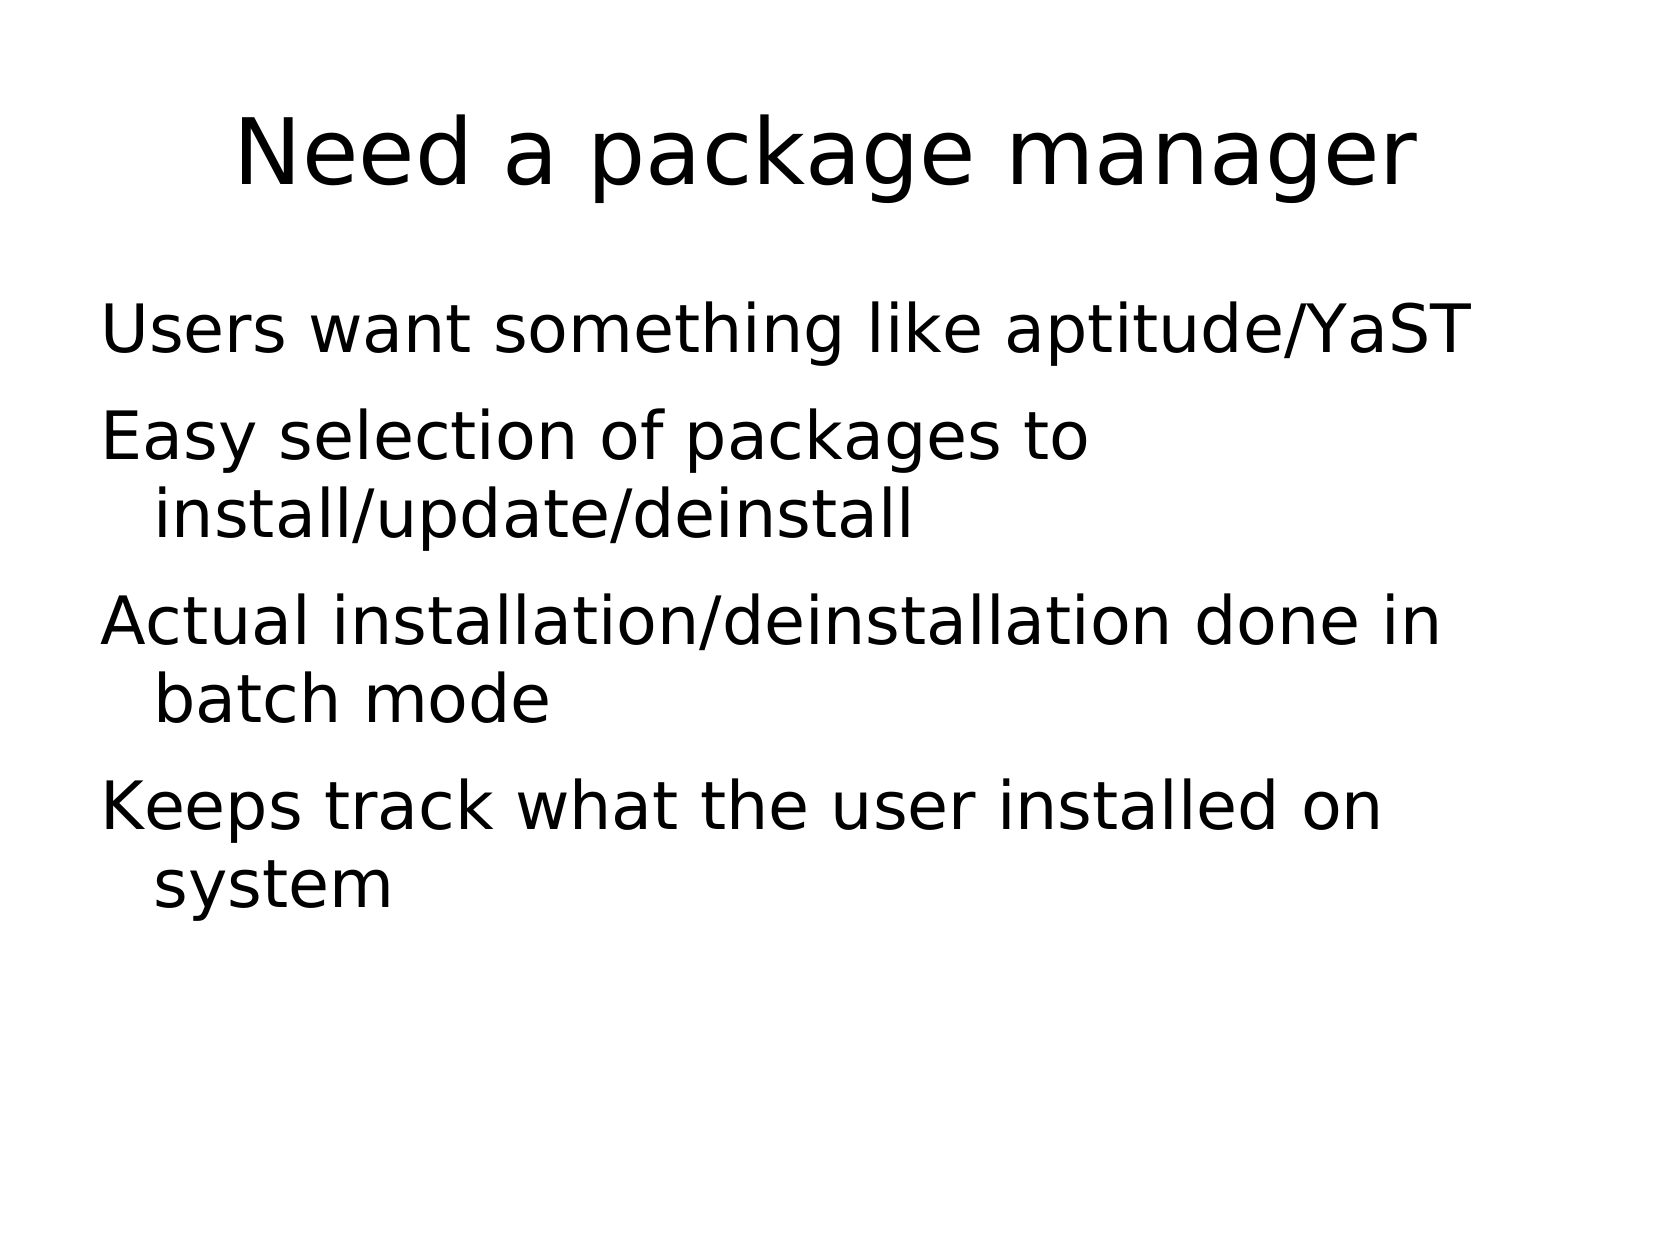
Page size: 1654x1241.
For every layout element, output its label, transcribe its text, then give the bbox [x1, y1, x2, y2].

list Users want something like aptitude/YaST Easy selection of packages to install/update/deinstall Actual installation/deinstallation done in batch mode Keeps track what the user installed on system [82, 290, 1571, 1094]
title Need a package manager [82, 56, 1571, 250]
